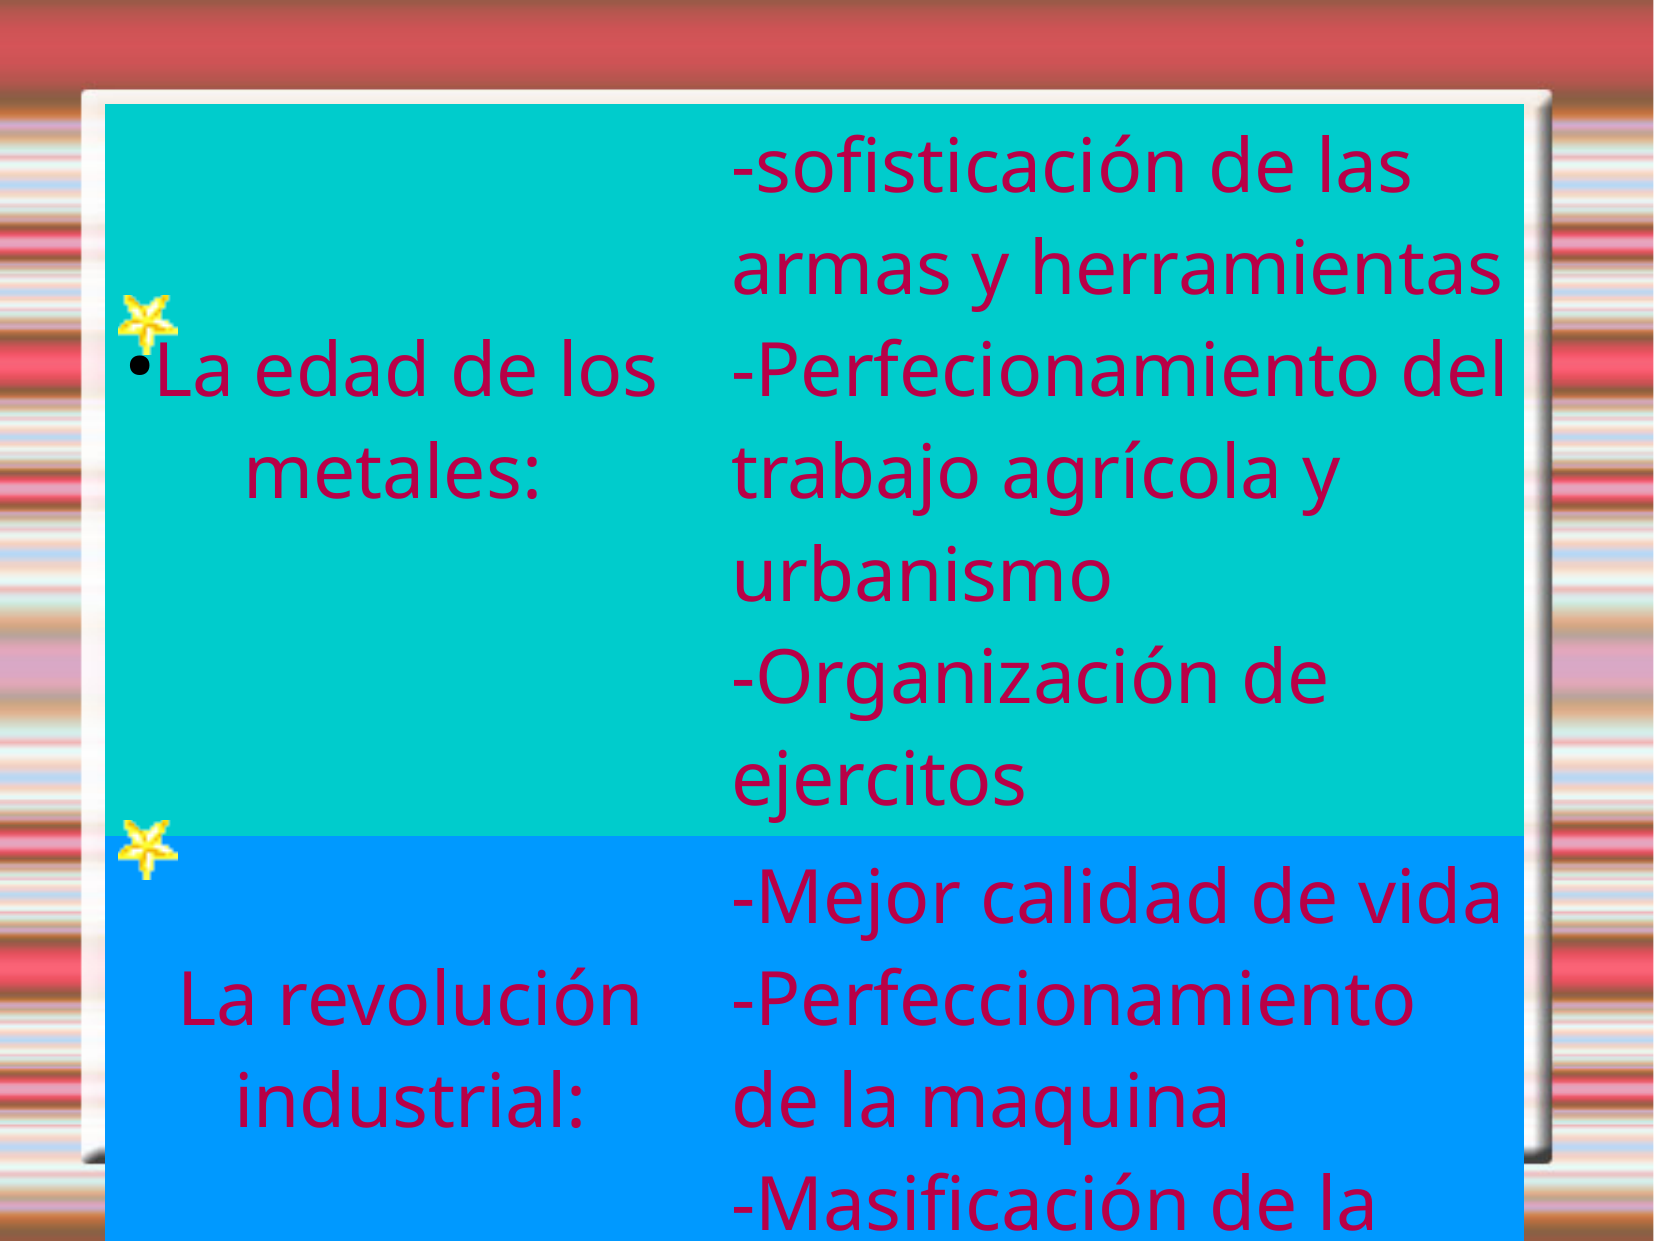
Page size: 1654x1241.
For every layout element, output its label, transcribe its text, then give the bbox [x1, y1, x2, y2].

picture [0, 0, 1654, 1241]
table_cell La revolución industrial: [105, 836, 681, 1241]
picture [118, 820, 178, 880]
table_header La edad de los metales: [105, 104, 681, 836]
picture [118, 295, 178, 355]
table_cell -Mejor calidad de vida -Perfeccionamiento de la maquina -Masificación de la tecnología y sus productos [681, 836, 1524, 1241]
table_header -sofisticación de las armas y herramientas -Perfecionamiento del trabajo agrícola y urbanismo -Organización de ejercitos [681, 104, 1524, 836]
